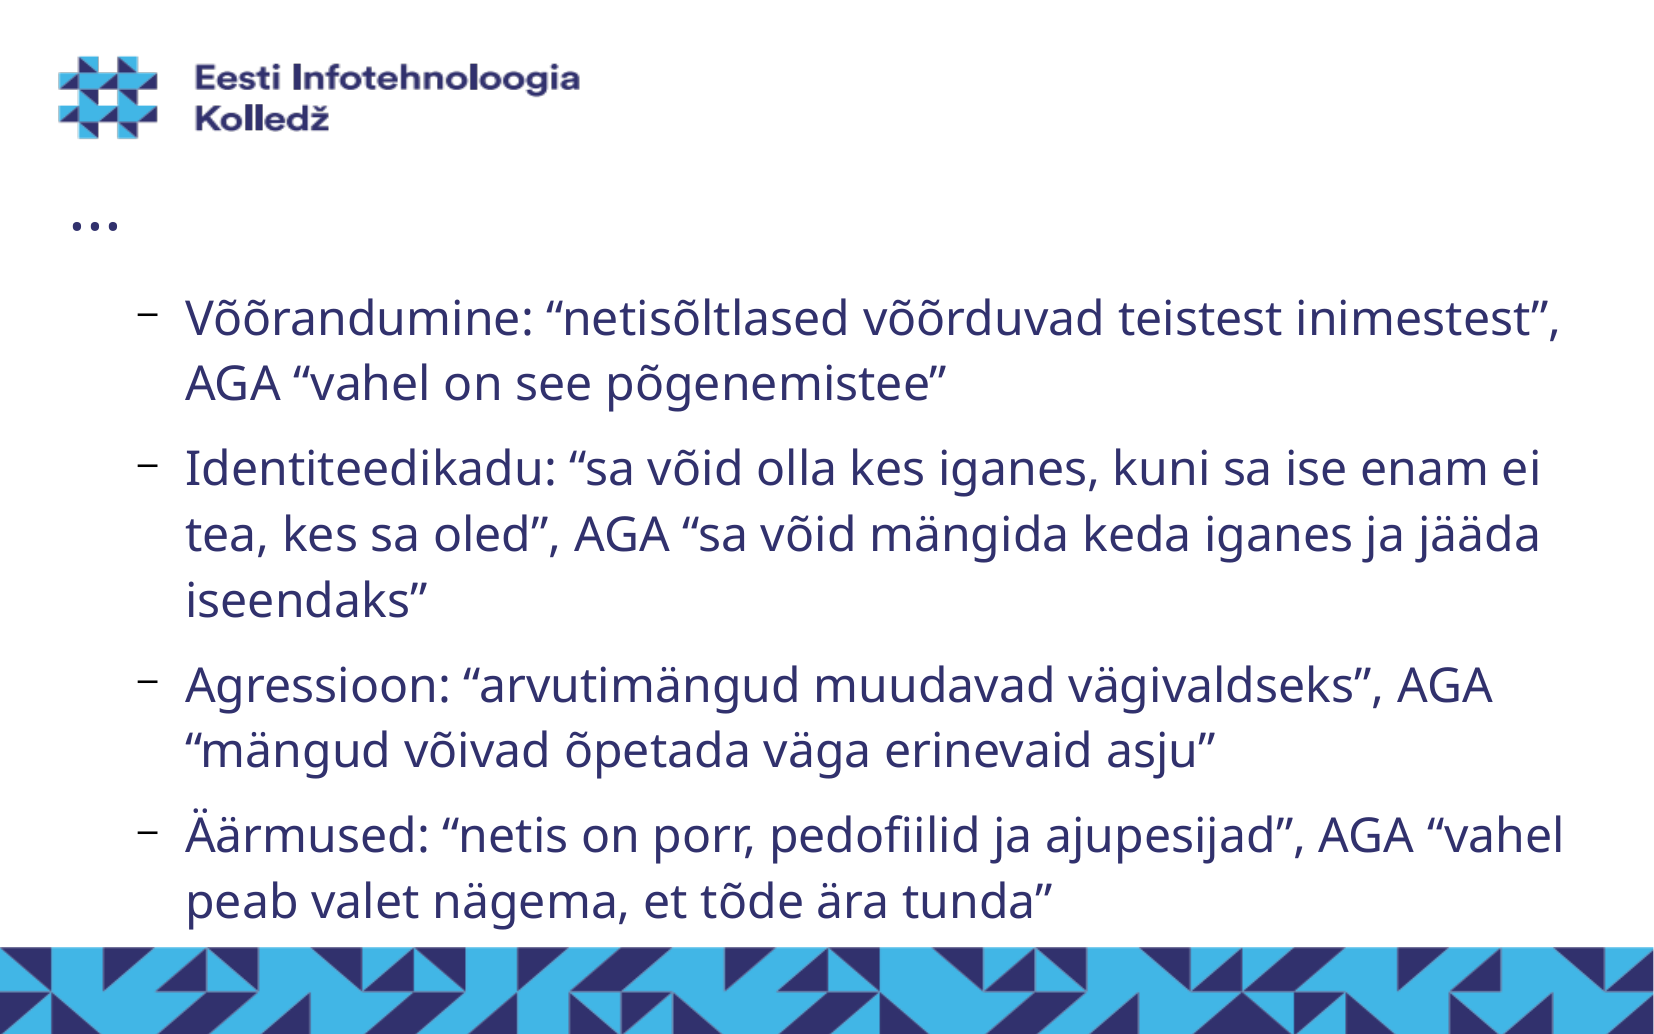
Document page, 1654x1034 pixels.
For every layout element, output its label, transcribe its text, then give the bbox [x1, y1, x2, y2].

list Võõrandumine: “netisõltlased võõrduvad teistest inimestest”, AGA “vahel on see põgenemistee” Identiteedikadu: “sa võid olla kes iganes, kuni sa ise enam ei tea, kes sa oled”, AGA “sa võid mängida keda iganes ja jääda iseendaks” Agressioon: “arvutimängud muudavad vägivaldseks”, AGA “mängud võivad õpetada väga erinevaid asju” Äärmused: “netis on porr, pedofiilid ja ajupesijad”, AGA “vahel peab valet nägema, et tõde ära tunda” [59, 283, 1595, 936]
title ... [68, 135, 1536, 274]
